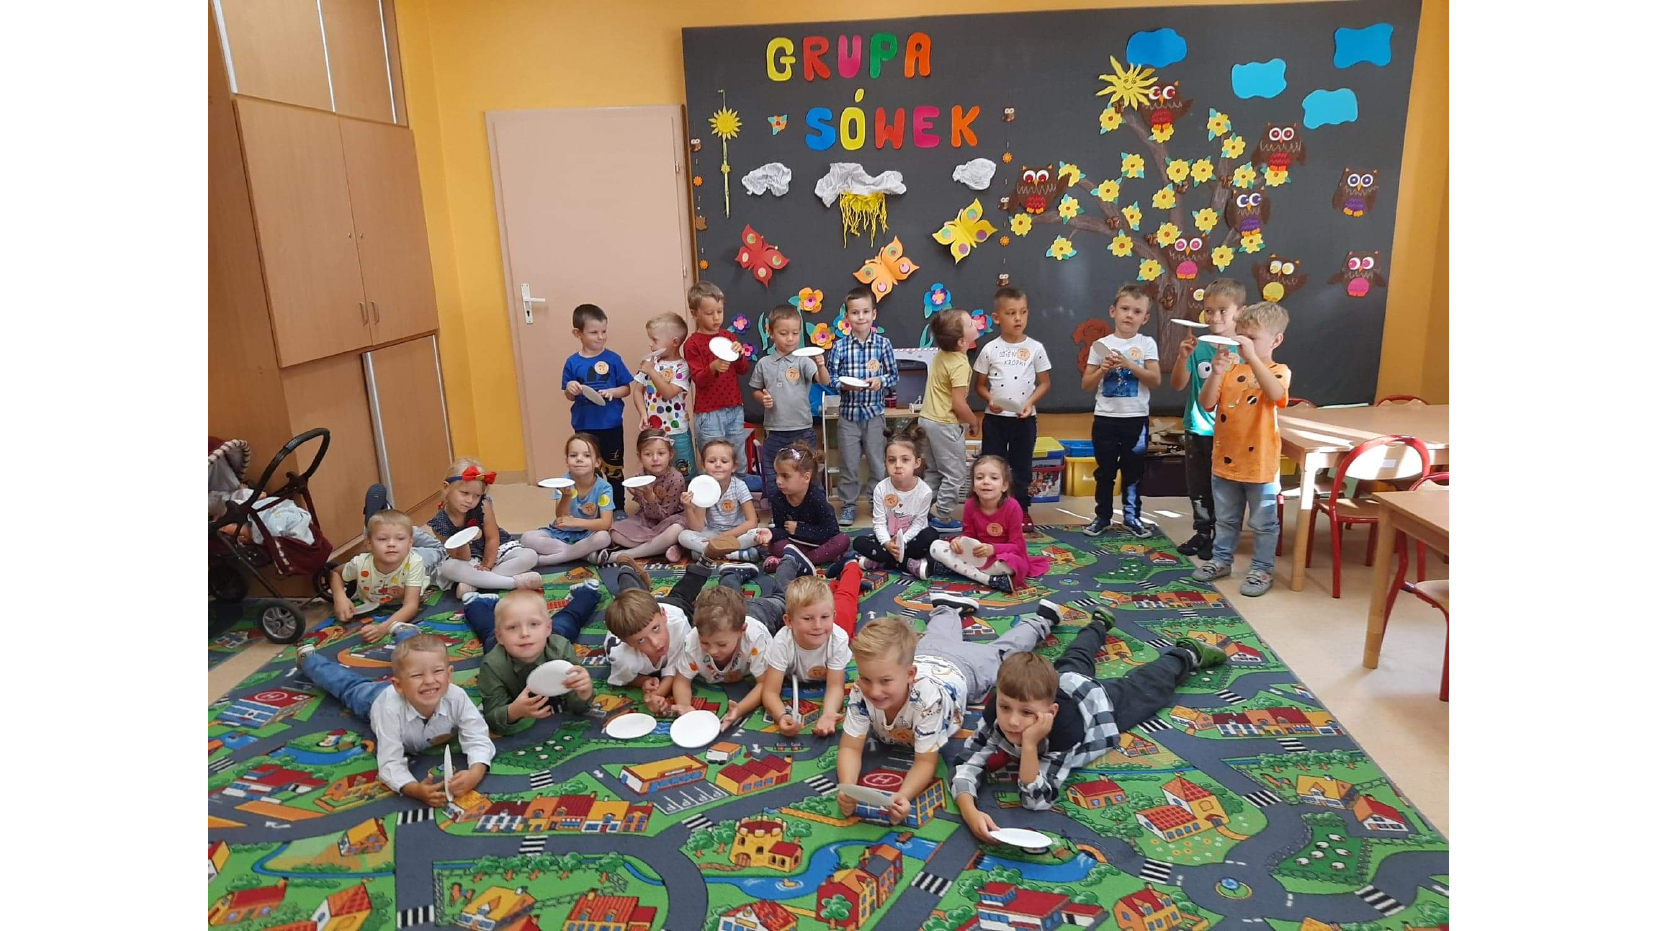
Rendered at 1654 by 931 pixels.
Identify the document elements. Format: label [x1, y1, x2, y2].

picture [208, 0, 1449, 931]
